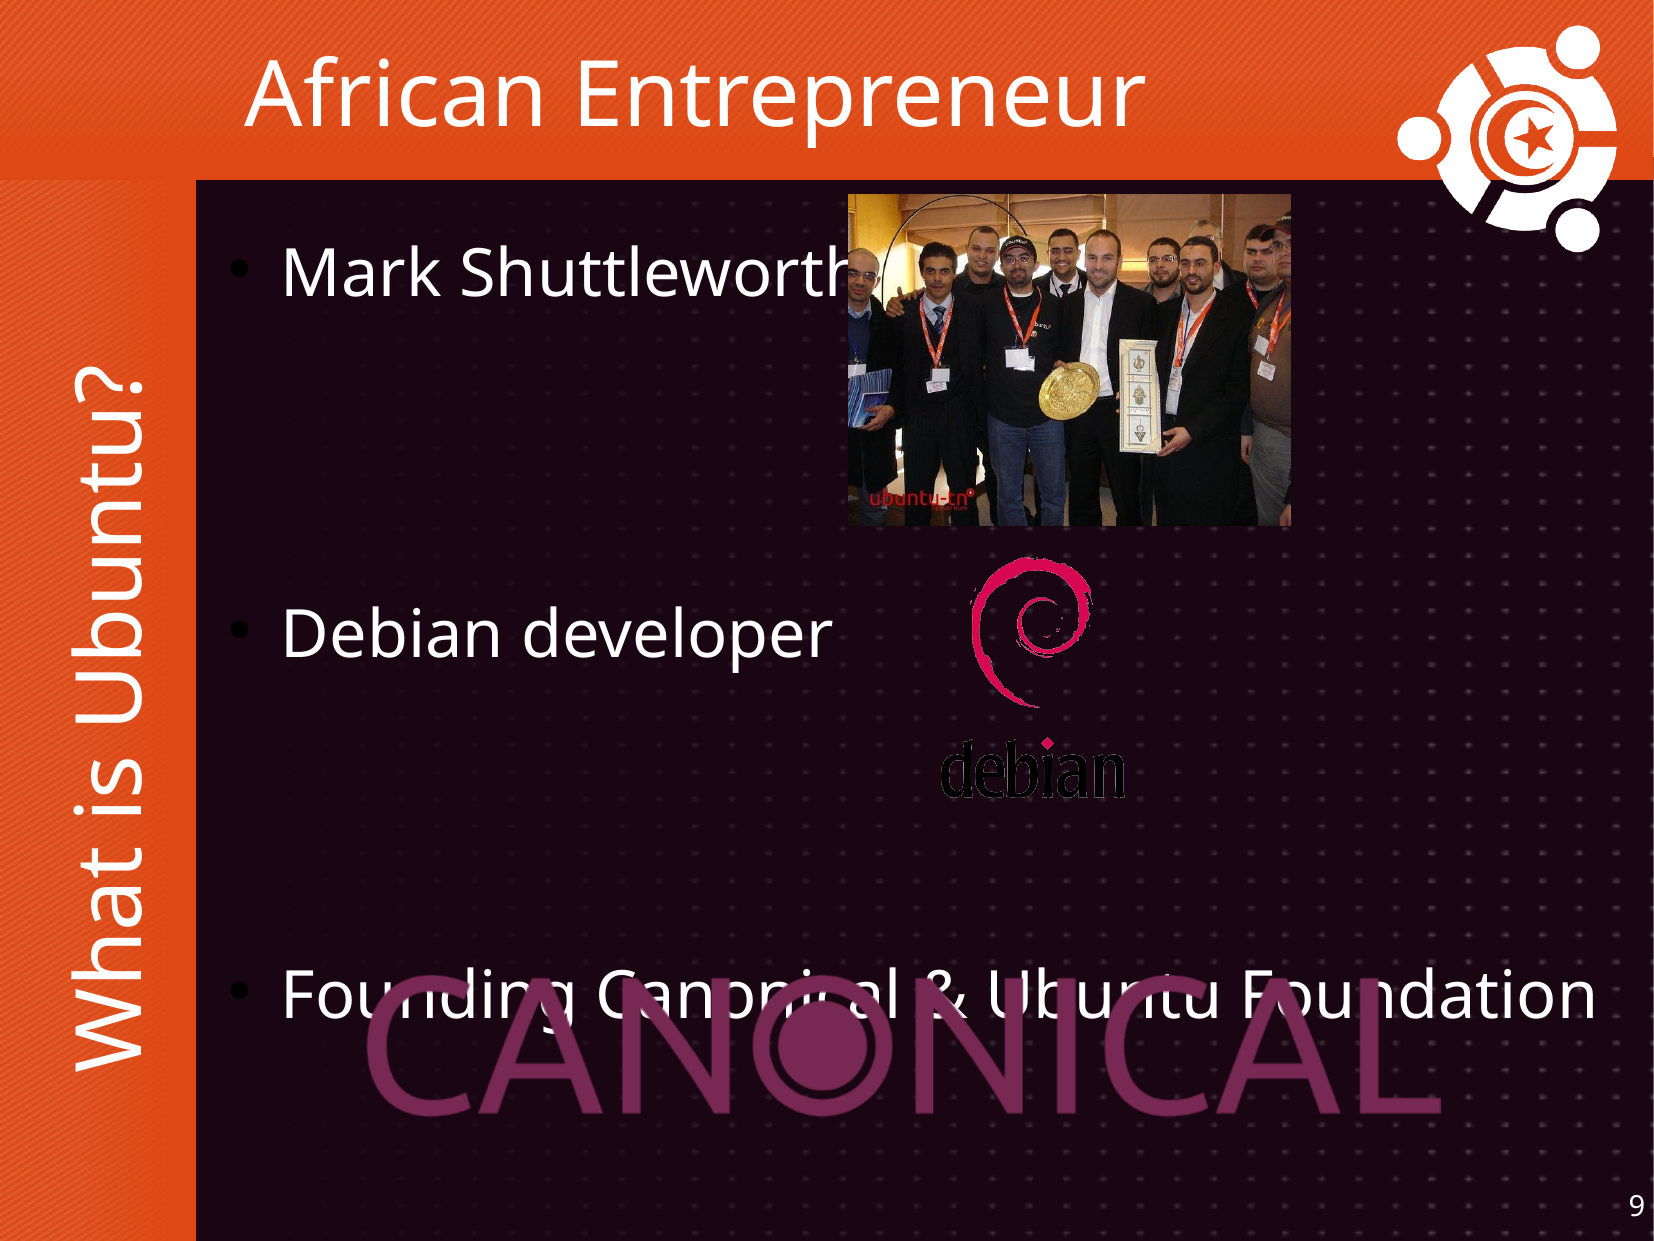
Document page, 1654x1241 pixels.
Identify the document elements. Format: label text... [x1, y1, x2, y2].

title African Entrepreneur [0, 2, 1394, 181]
title What is Ubuntu? [17, 210, 196, 1229]
picture [0, 0, 1654, 1241]
list Mark Shuttleworth Debian developer Founding Canonical & Ubuntu Foundation [210, 225, 1639, 1186]
